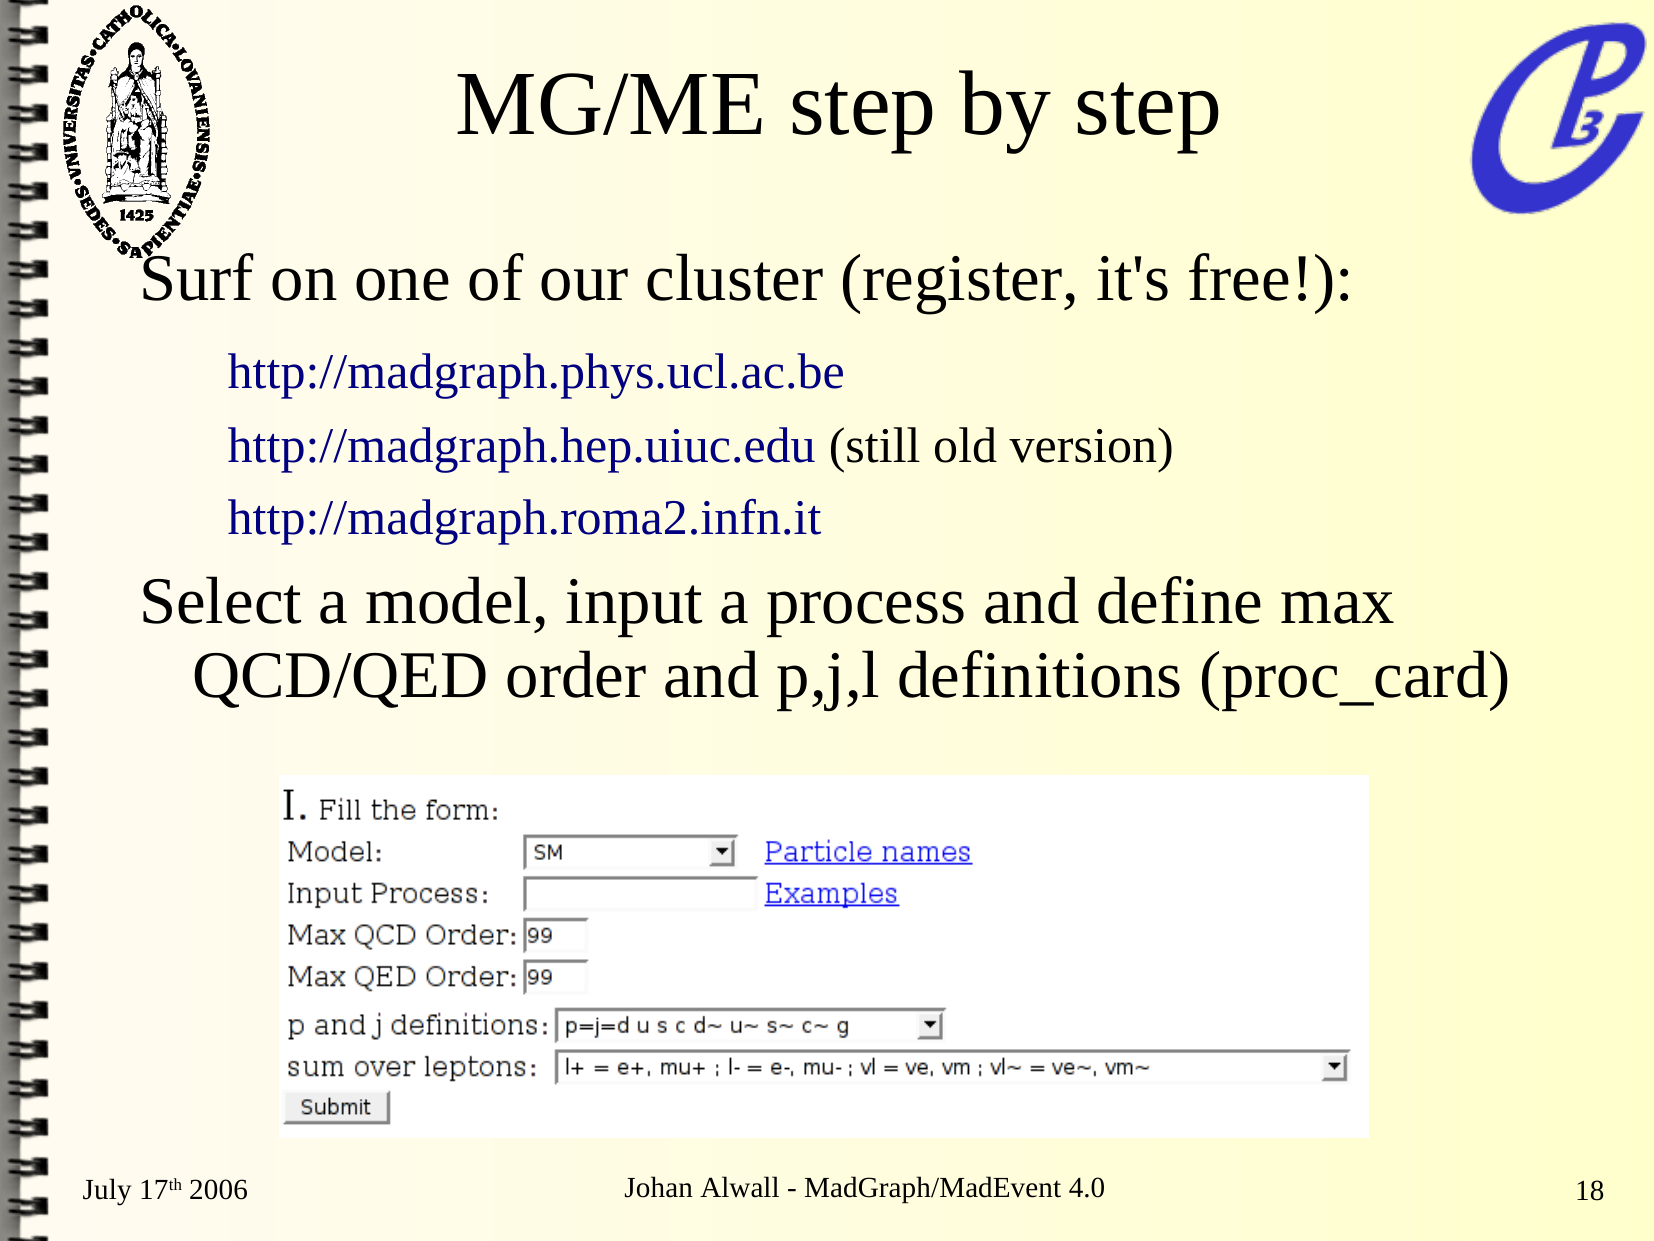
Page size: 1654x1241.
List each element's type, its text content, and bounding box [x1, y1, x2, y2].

picture [0, 0, 1654, 1241]
title MG/ME step by step [234, 0, 1445, 208]
picture [279, 775, 1369, 1139]
picture [1467, 14, 1654, 216]
list Surf on one of our cluster (register, it's free!): http://madgraph.phys.ucl.ac.be http://madgraph.hep.uiuc.edu (still old version) http://madgraph.roma2.infn.it Select a model, input a process and define max QCD/QED order and p,j,l definitions (proc_card) [121, 240, 1603, 1190]
